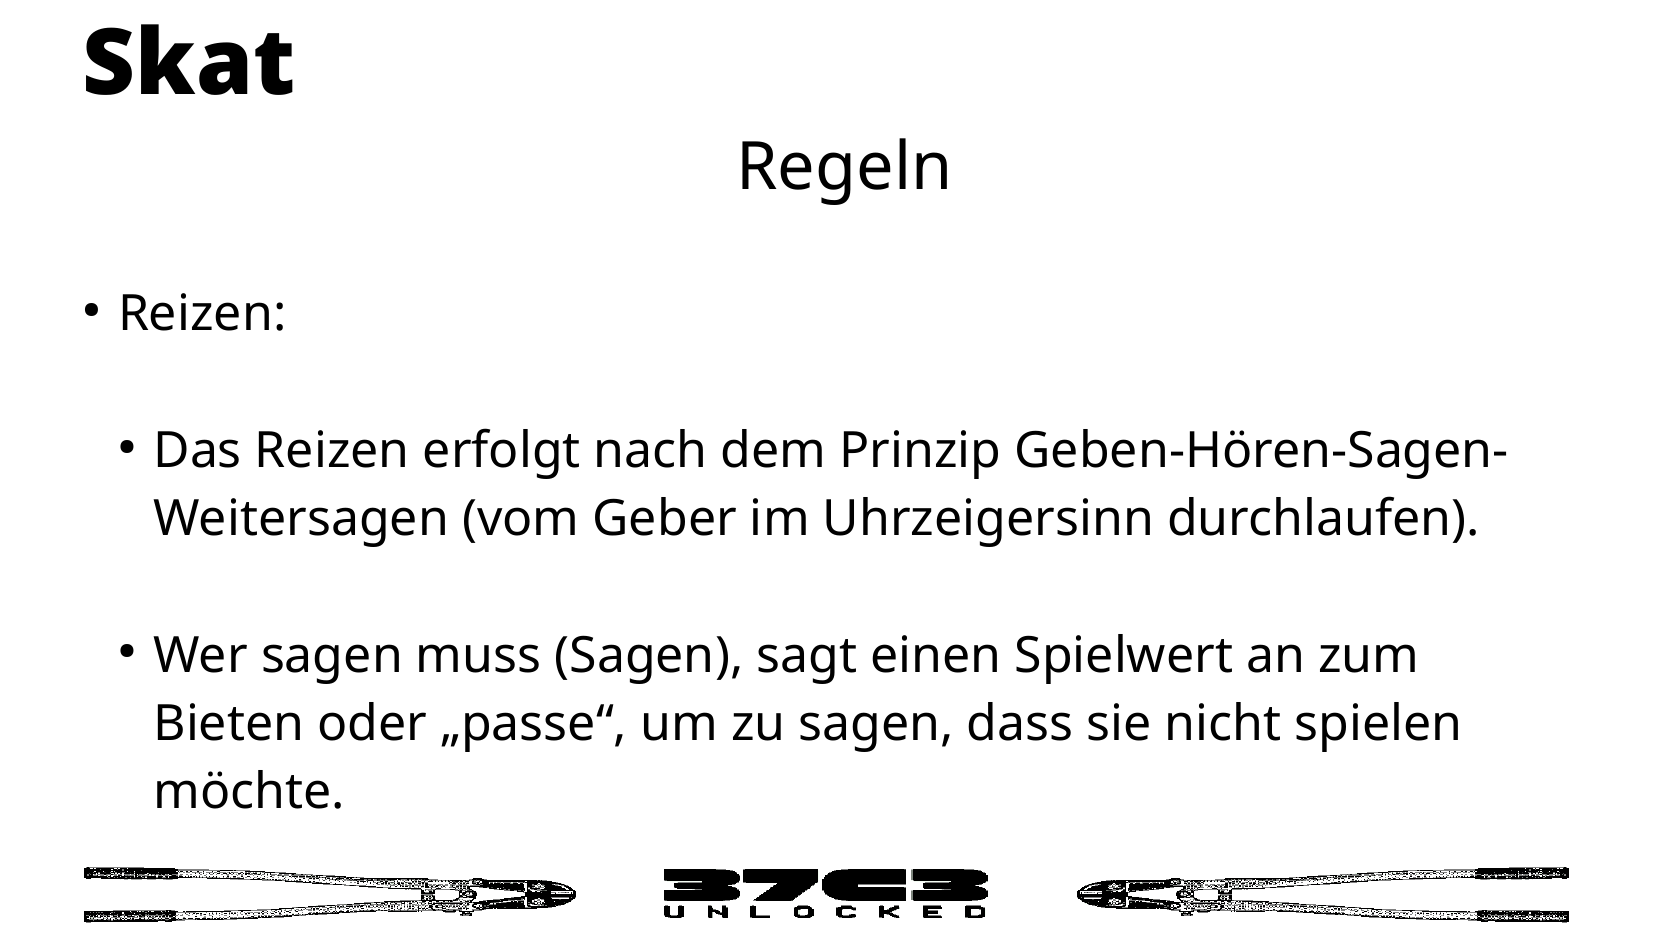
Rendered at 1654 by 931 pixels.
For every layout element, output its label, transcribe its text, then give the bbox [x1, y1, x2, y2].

picture [0, 856, 1654, 931]
title Skat [82, 0, 1571, 118]
subtitle Regeln Reizen: Das Reizen erfolgt nach dem Prinzip Geben-Hören-Sagen-Weitersagen (vom Geber im Uhrzeigersinn durchlaufen). Wer sagen muss (Sagen), sagt einen Spielwert an zum Bieten oder „passe“, um zu sagen, dass sie nicht spielen möchte. [82, 118, 1571, 827]
